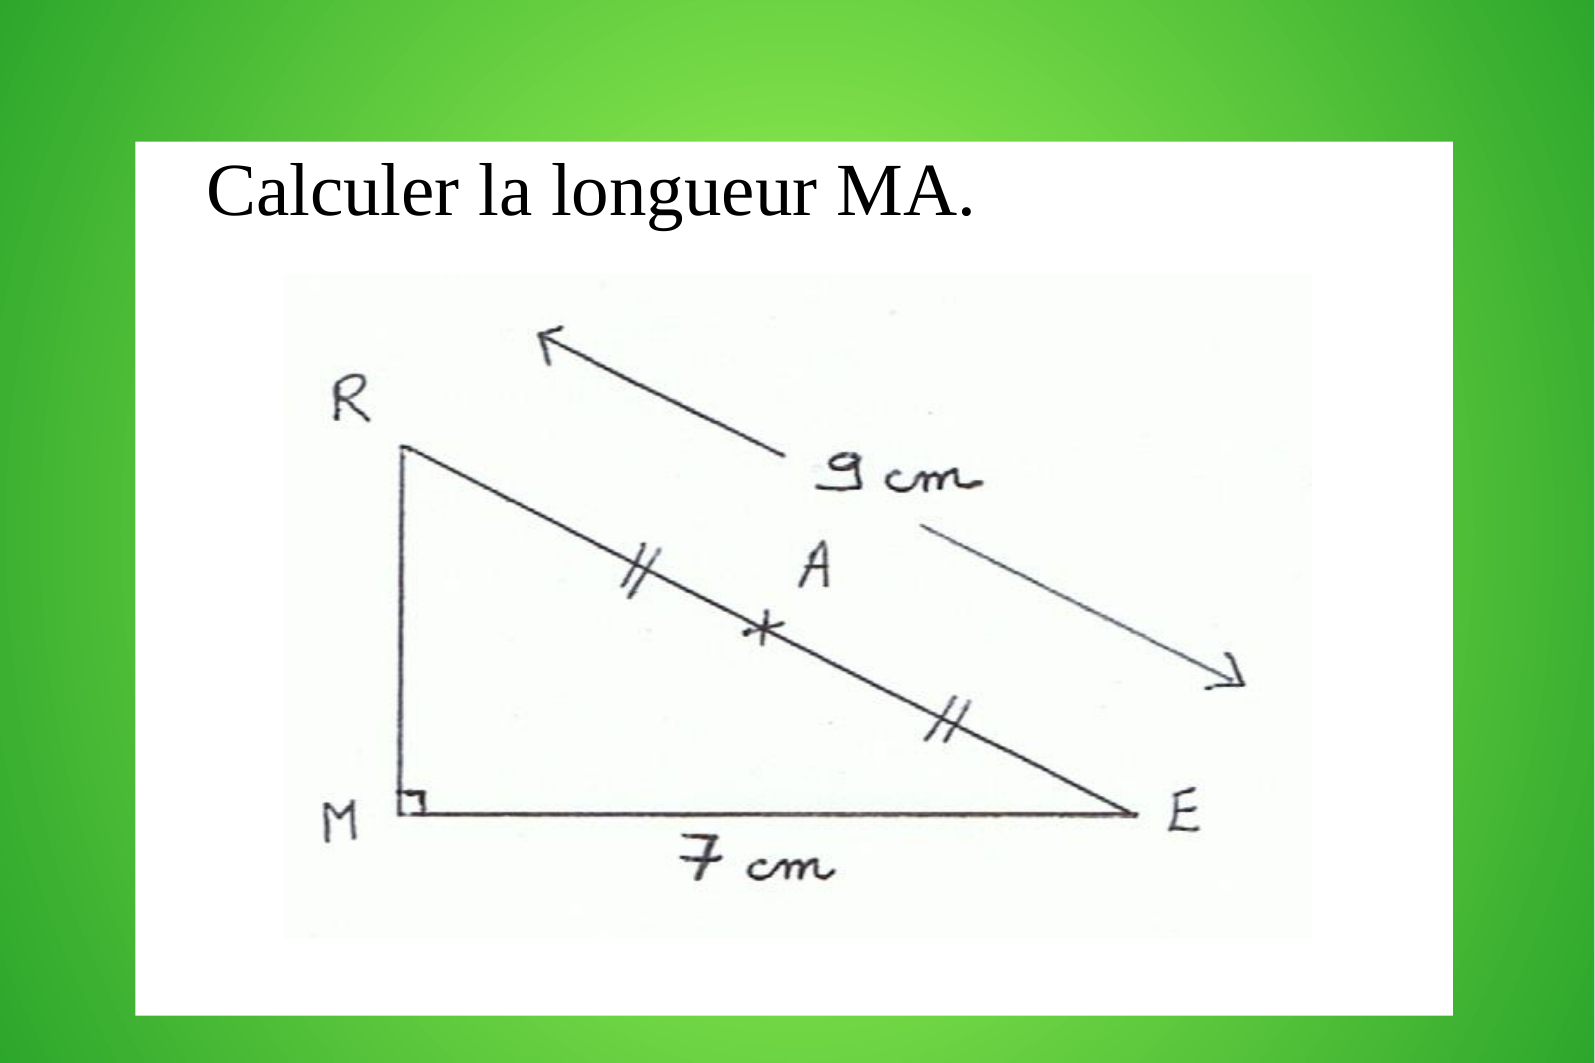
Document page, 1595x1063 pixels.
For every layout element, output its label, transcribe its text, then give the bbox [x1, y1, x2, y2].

text_box Calculer la longueur MA. [135, 141, 1453, 1016]
picture [0, 0, 1595, 1063]
